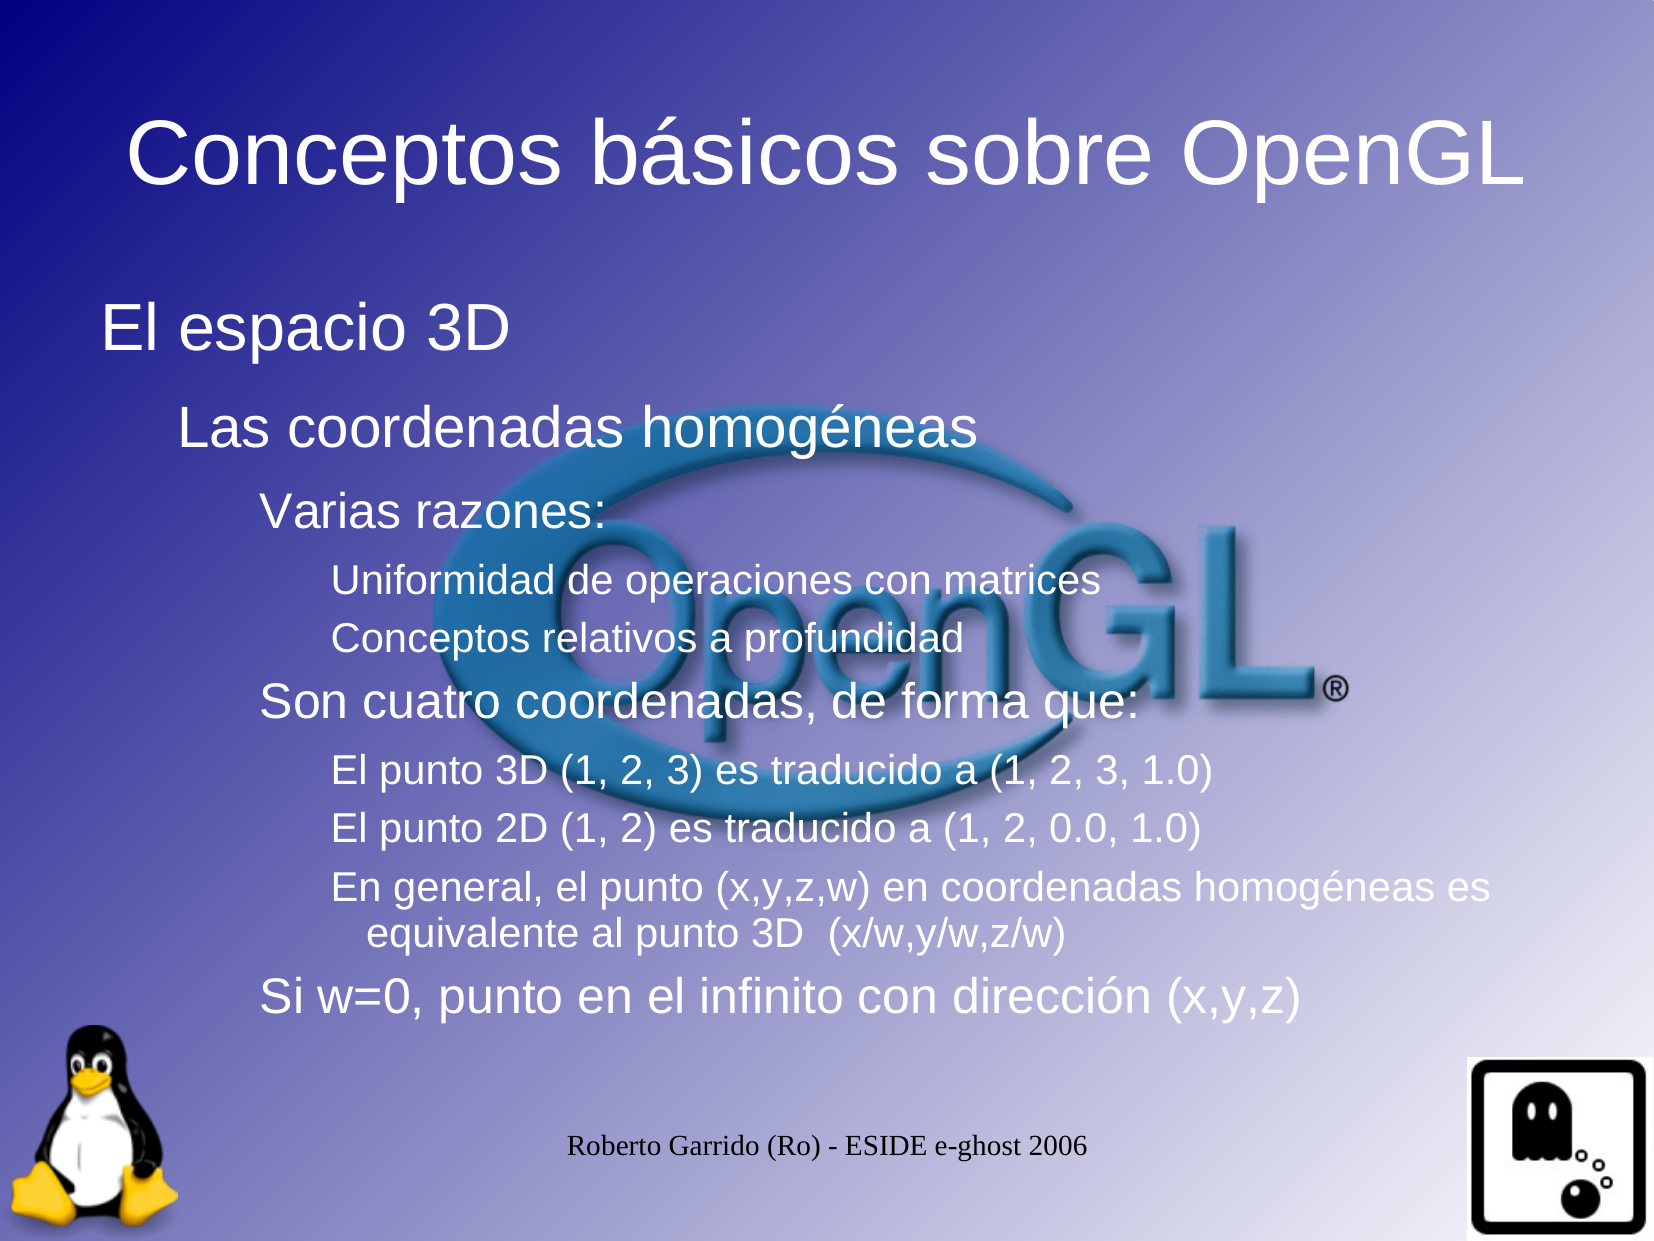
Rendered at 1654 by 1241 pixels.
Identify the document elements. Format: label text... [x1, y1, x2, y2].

picture [0, 1025, 178, 1241]
title Conceptos básicos sobre OpenGL [82, 49, 1571, 257]
list El espacio 3D Las coordenadas homogéneas Varias razones: Uniformidad de operaciones con matrices Conceptos relativos a profundidad Son cuatro coordenadas, de forma que: El punto 3D (1, 2, 3) es traducido a (1, 2, 3, 1.0) El punto 2D (1, 2) es traducido a (1, 2, 0.0, 1.0) En general, el punto (x,y,z,w) en coordenadas homogéneas es equivalente al punto 3D (x/w,y/w,z/w) Si w=0, punto en el infinito con dirección (x,y,z) [82, 290, 1571, 1109]
picture [1467, 1057, 1654, 1241]
